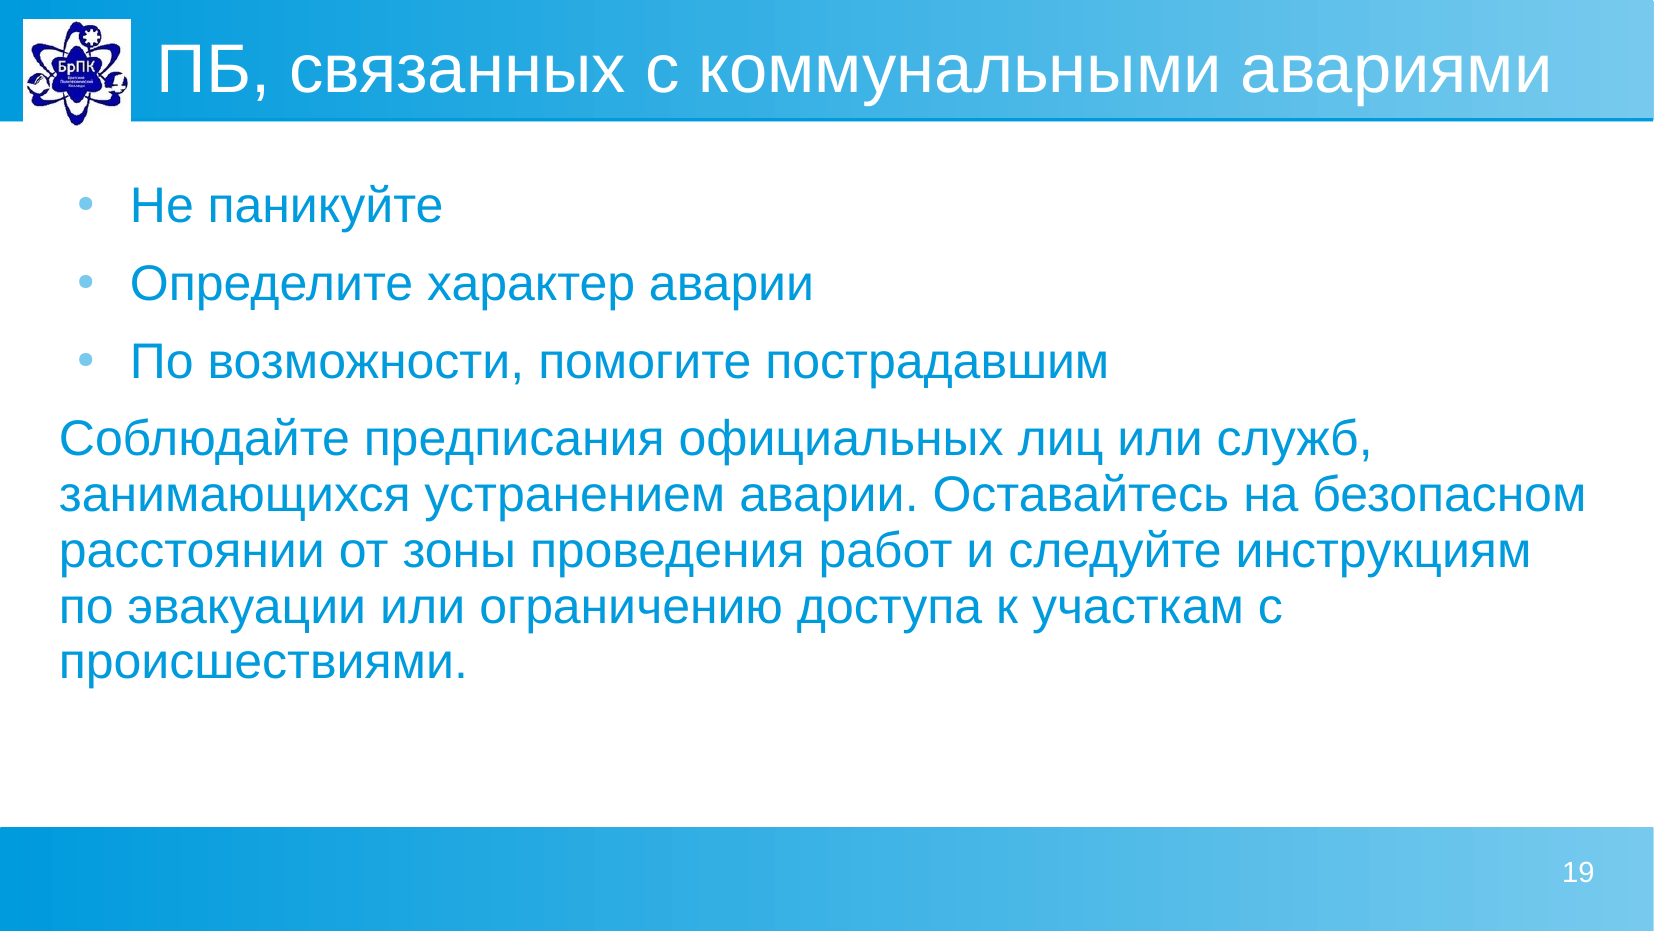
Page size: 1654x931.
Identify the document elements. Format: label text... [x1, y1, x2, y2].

title ПБ, связанных с коммунальными авариями [131, 29, 1595, 108]
list Не паникуйте Определите характер аварии По возможности, помогите пострадавшим Соблюдайте предписания официальных лиц или служб, занимающихся устранением аварии. Оставайтесь на безопасном расстоянии от зоны проведения работ и следуйте инструкциям по эвакуации или ограничению доступа к участкам с происшествиями. [59, 177, 1595, 768]
picture [23, 20, 131, 127]
